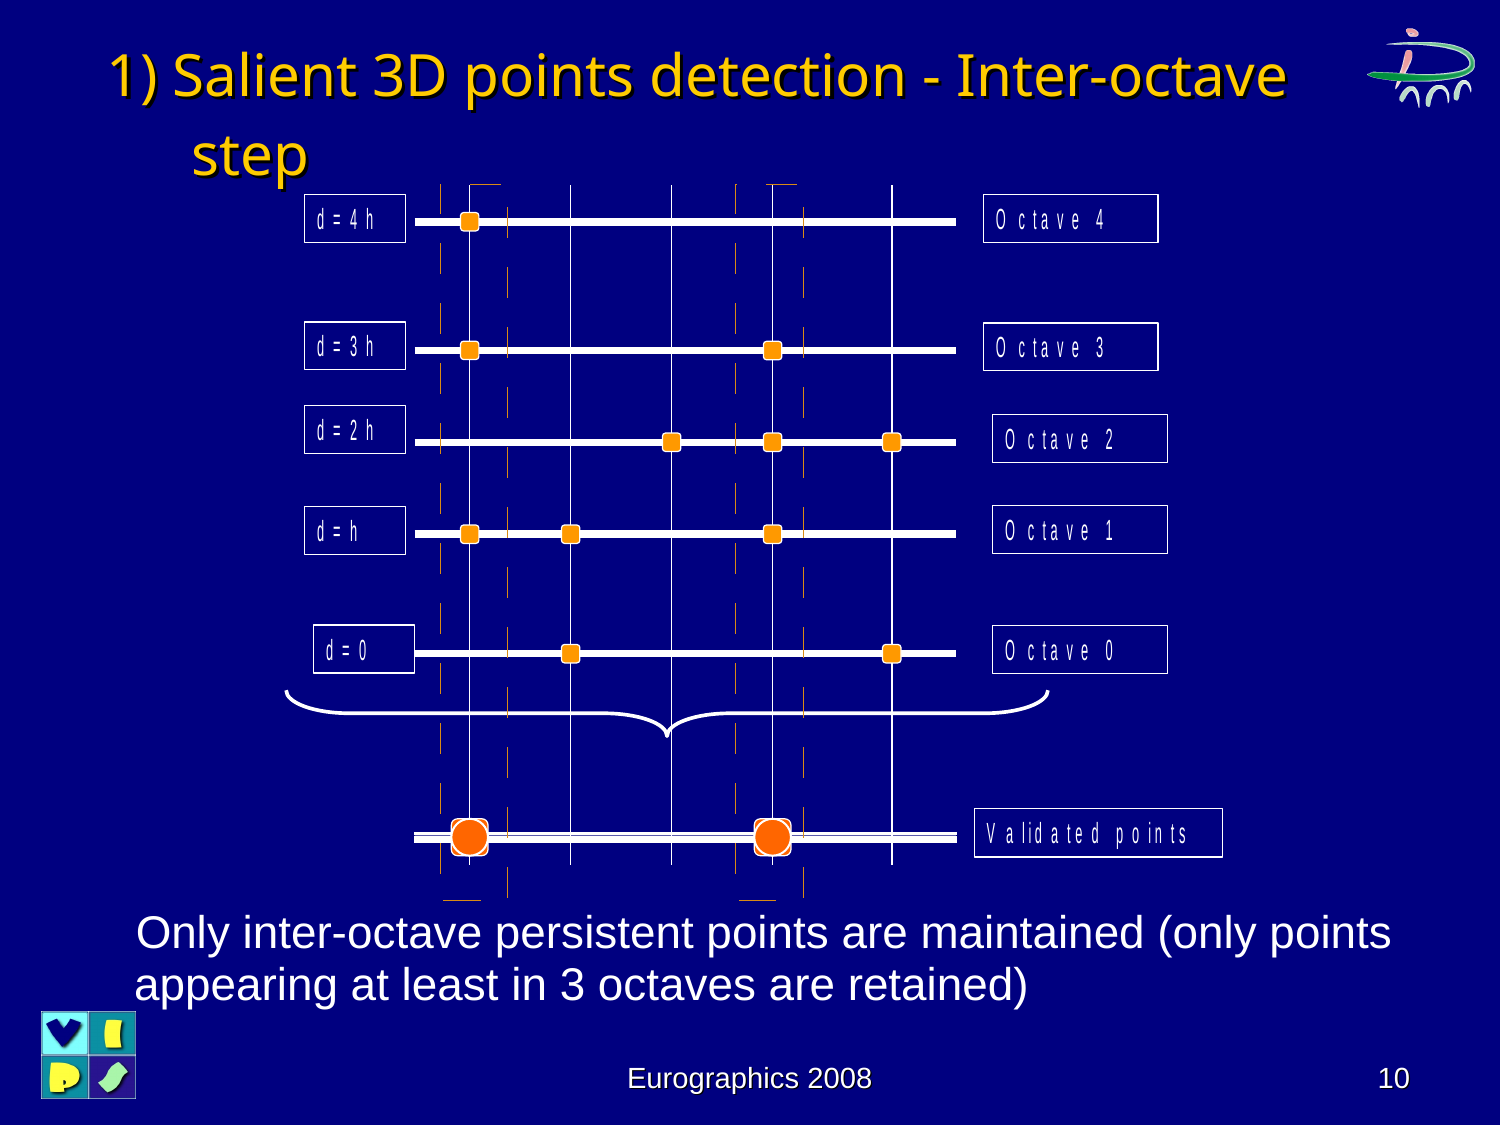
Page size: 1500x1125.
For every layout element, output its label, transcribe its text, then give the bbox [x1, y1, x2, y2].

picture [41, 1017, 136, 1099]
picture [1367, 28, 1475, 108]
title 1) Salient 3D points detection - Inter-octave step [76, 42, 1427, 185]
text_box Only inter-octave persistent points are maintained (only points appearing at least in 3 octaves are retained) [31, 900, 1433, 1017]
picture [284, 184, 1225, 868]
